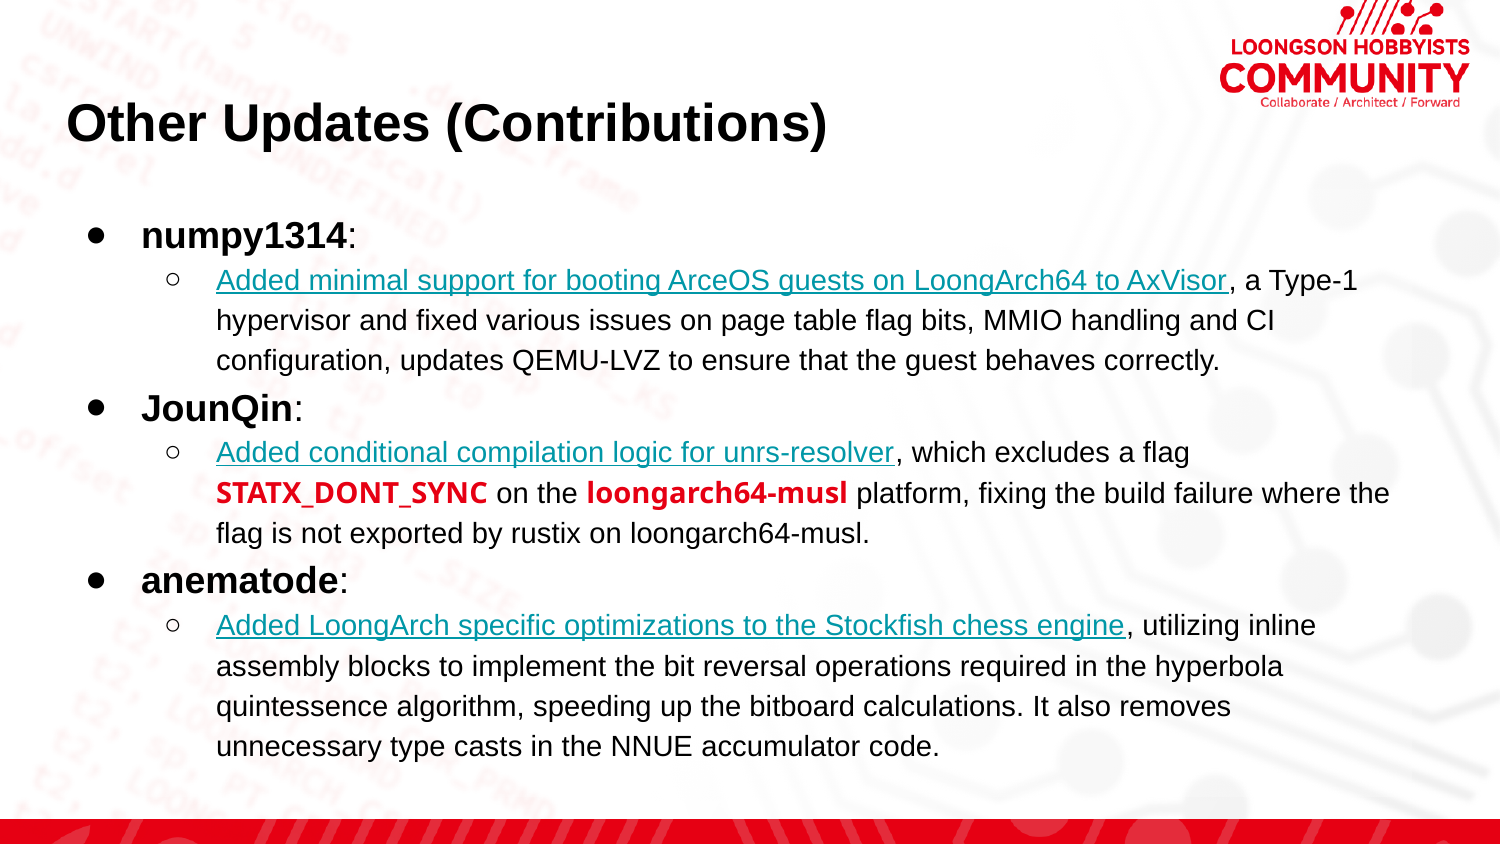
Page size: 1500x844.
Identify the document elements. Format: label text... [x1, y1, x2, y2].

list numpy1314: Added minimal support for booting ArceOS guests on LoongArch64 to AxVisor, a Type-1 hypervisor and fixed various issues on page table flag bits, MMIO handling and CI configuration, updates QEMU-LVZ to ensure that the guest behaves correctly. JounQin: Added conditional compilation logic for unrs-resolver, which excludes a flag STATX_DONT_SYNC on the loongarch64-musl platform, fixing the build failure where the flag is not exported by rustix on loongarch64-musl. anematode: Added LoongArch specific optimizations to the Stockfish chess engine, utilizing inline assembly blocks to implement the bit reversal operations required in the hyperbola quintessence algorithm, speeding up the bitboard calculations. It also removes unnecessary type casts in the NNUE accumulator code. [51, 189, 1413, 797]
title Other Updates (Contributions) [51, 72, 1449, 167]
picture [0, 0, 1500, 844]
